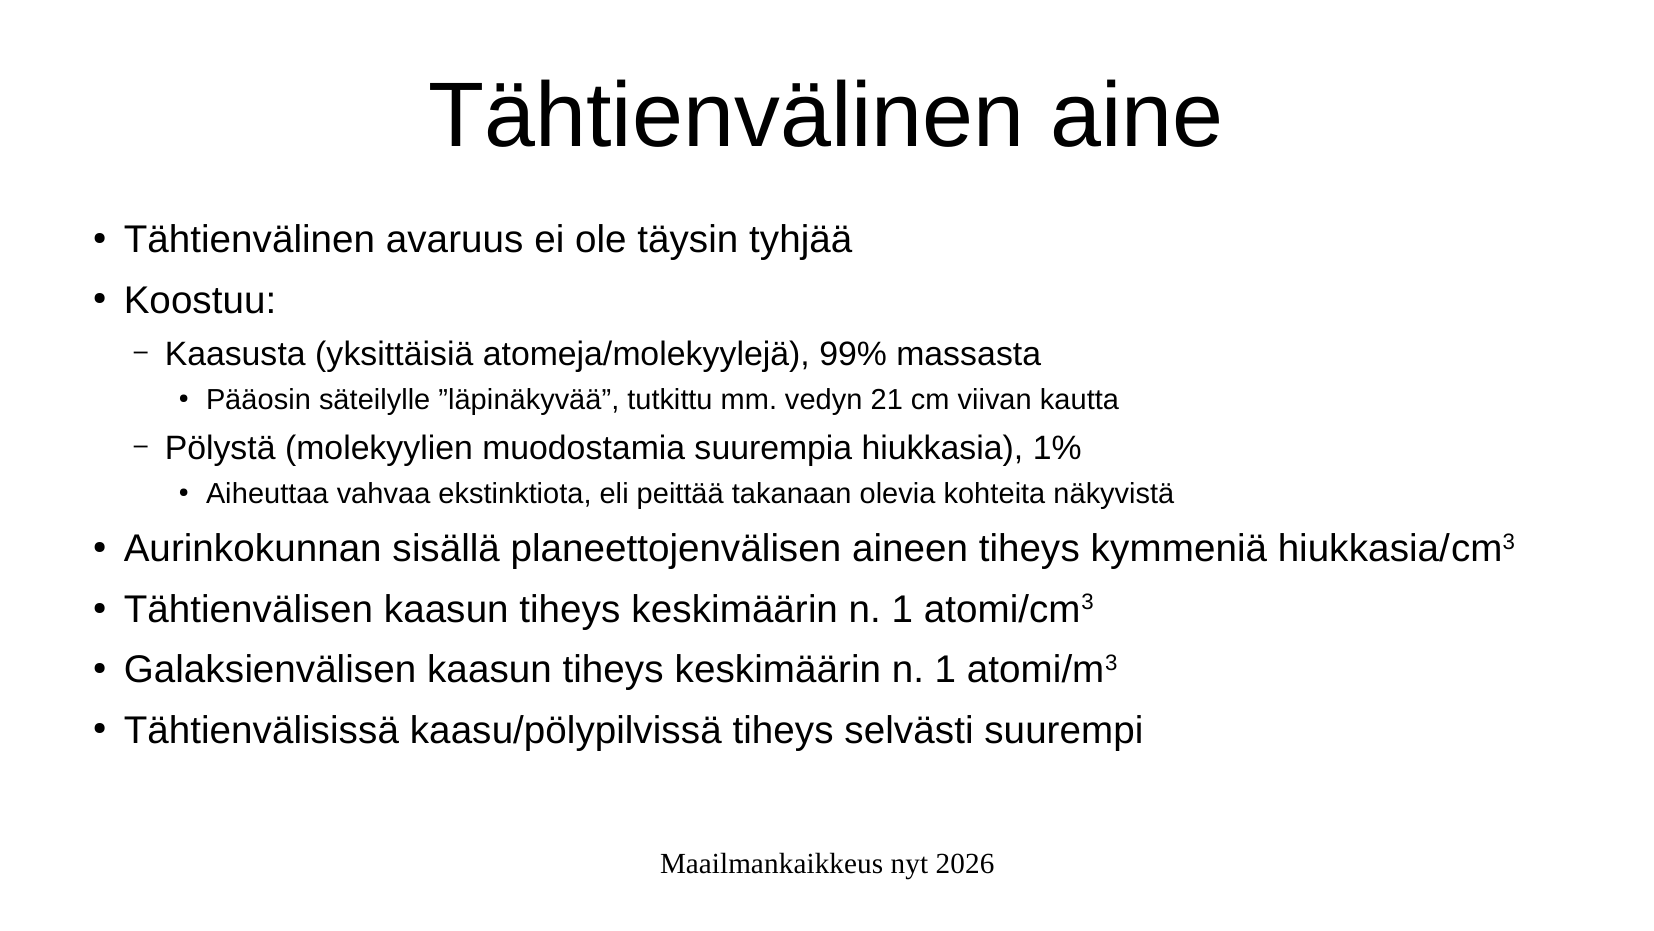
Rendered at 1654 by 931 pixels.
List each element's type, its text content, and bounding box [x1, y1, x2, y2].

title Tähtienvälinen aine [82, 37, 1571, 193]
list Tähtienvälinen avaruus ei ole täysin tyhjää Koostuu: Kaasusta (yksittäisiä atomeja/molekyylejä), 99% massasta Pääosin säteilylle ”läpinäkyvää”, tutkittu mm. vedyn 21 cm viivan kautta Pölystä (molekyylien muodostamia suurempia hiukkasia), 1% Aiheuttaa vahvaa ekstinktiota, eli peittää takanaan olevia kohteita näkyvistä Aurinkokunnan sisällä planeettojenvälisen aineen tiheys kymmeniä hiukkasia/cm3 Tähtienvälisen kaasun tiheys keskimäärin n. 1 atomi/cm3 Galaksienvälisen kaasun tiheys keskimäärin n. 1 atomi/m3 Tähtienvälisissä kaasu/pölypilvissä tiheys selvästi suurempi [82, 217, 1571, 758]
